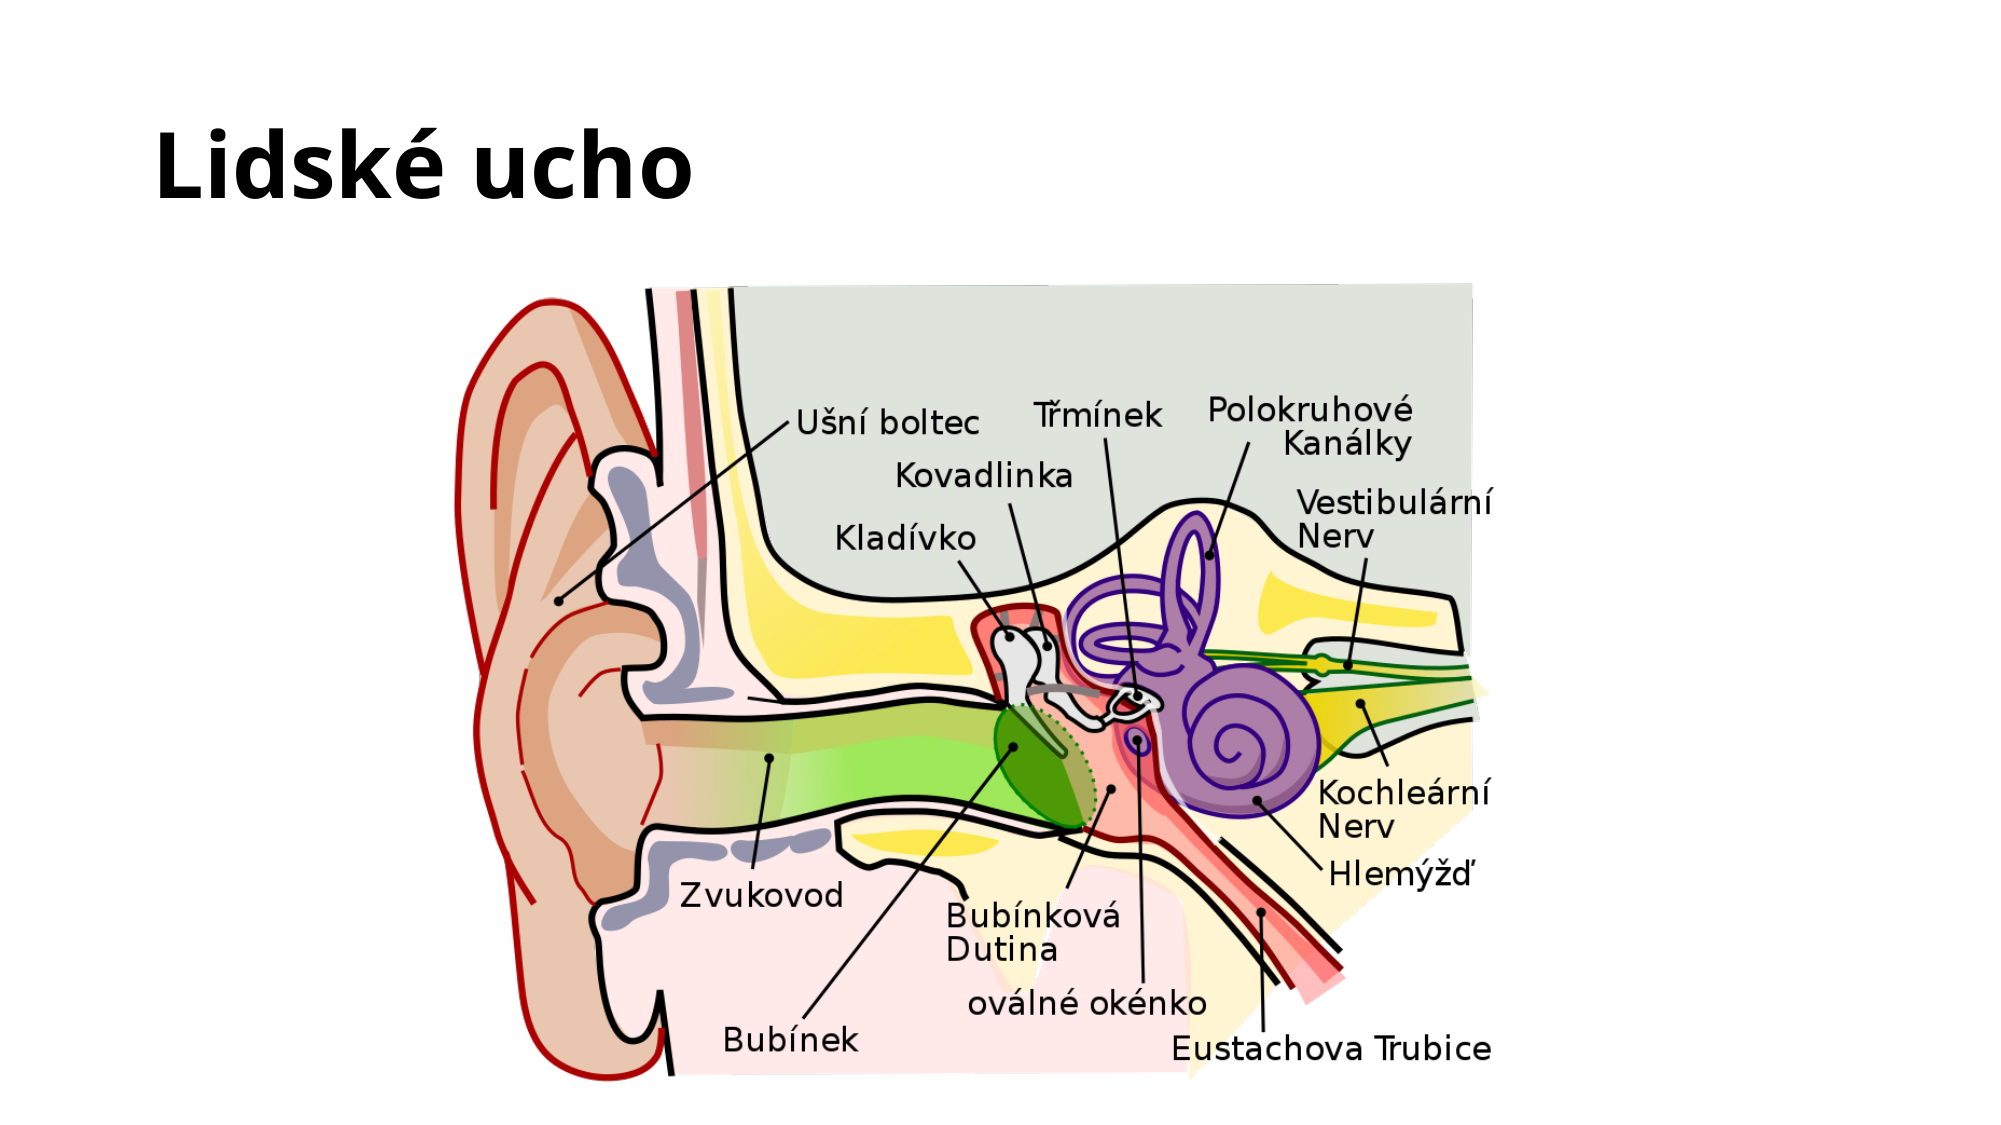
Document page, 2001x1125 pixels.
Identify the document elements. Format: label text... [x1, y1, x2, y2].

title Lidské ucho [137, 59, 1863, 278]
picture [418, 253, 1522, 1112]
